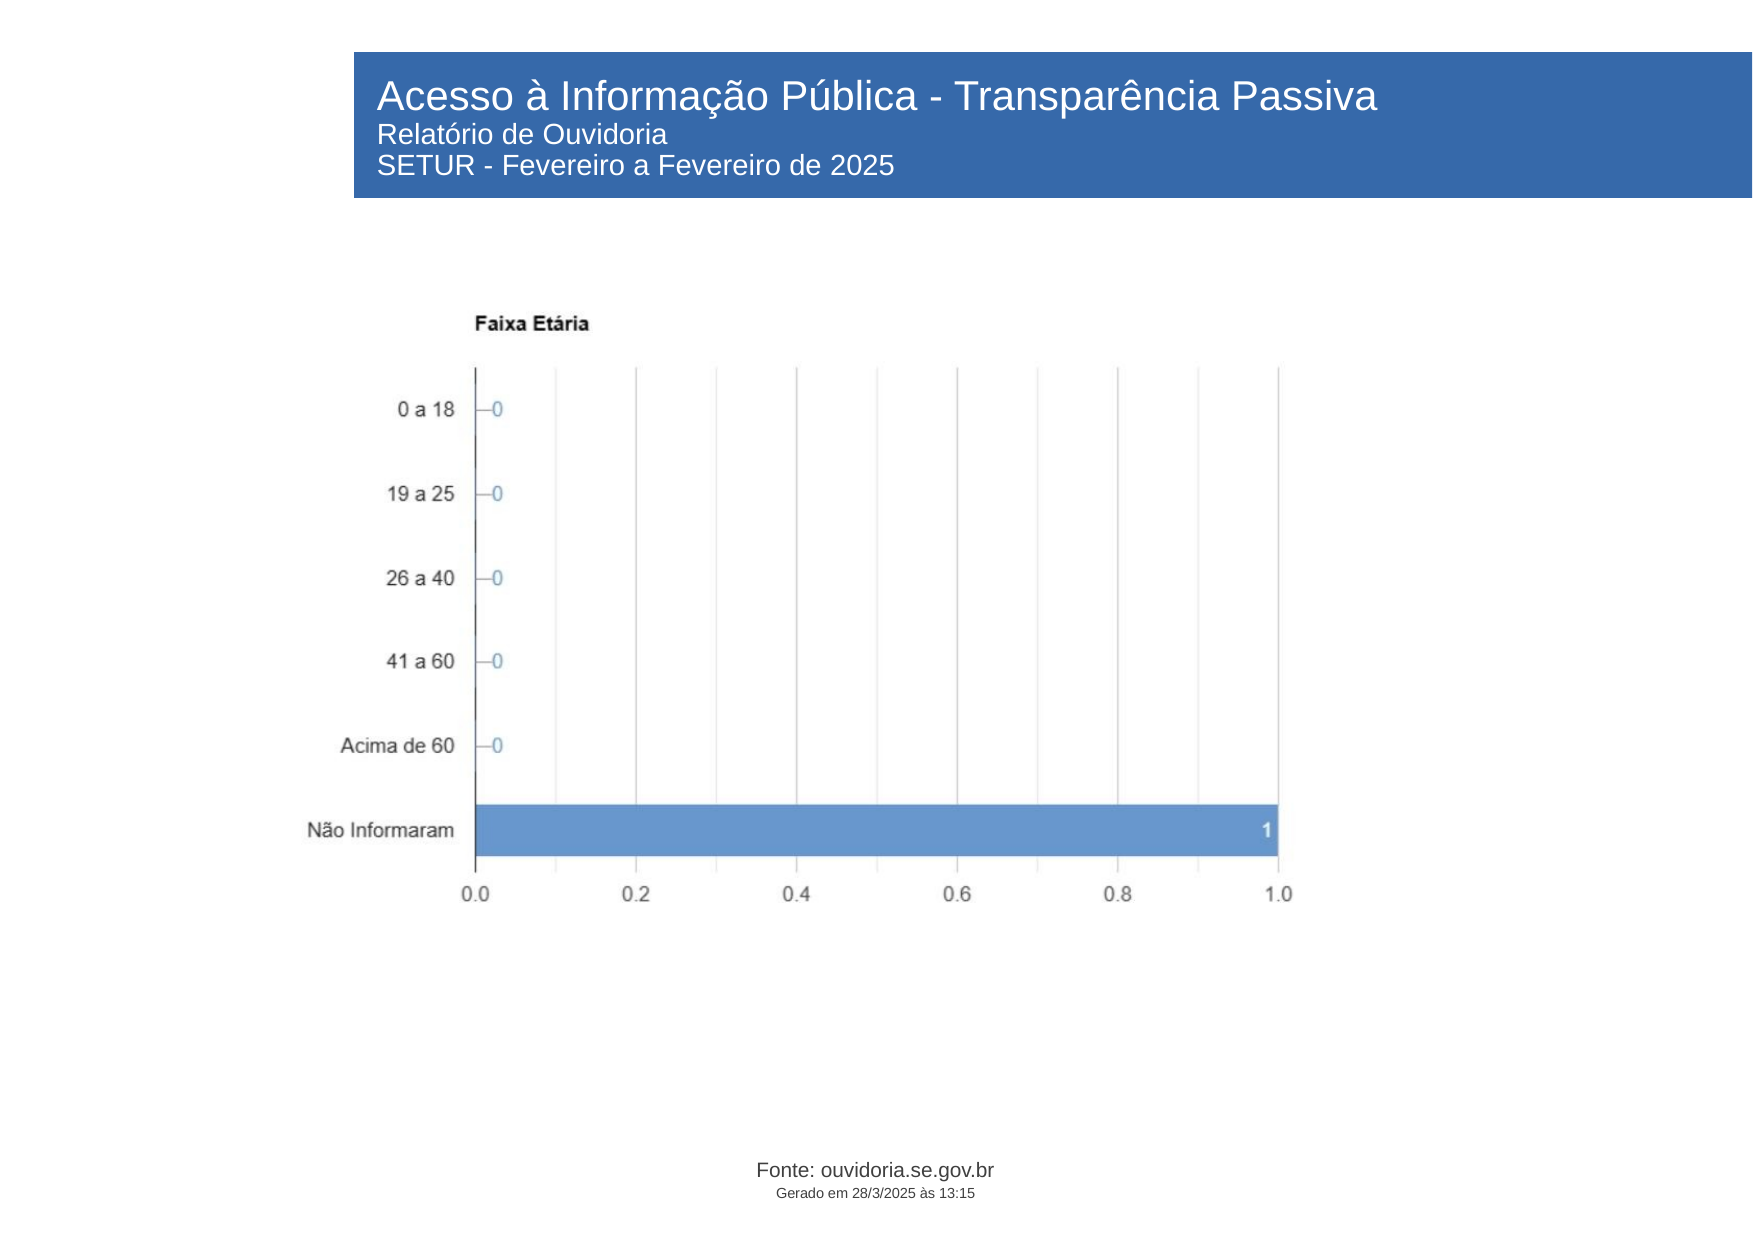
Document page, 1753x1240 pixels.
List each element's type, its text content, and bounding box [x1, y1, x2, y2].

text_box Acesso à Informação Pública - Transparência Passiva Relatório de Ouvidoria SETUR - Fevereiro a Fevereiro de 2025 [376, 72, 1403, 186]
text_box [227, 211, 1527, 1028]
text_box [354, 52, 1752, 198]
text_box Fonte: ouvidoria.se.gov.br Gerado em 28/3/2025 às 13:15 [756, 1158, 1023, 1208]
